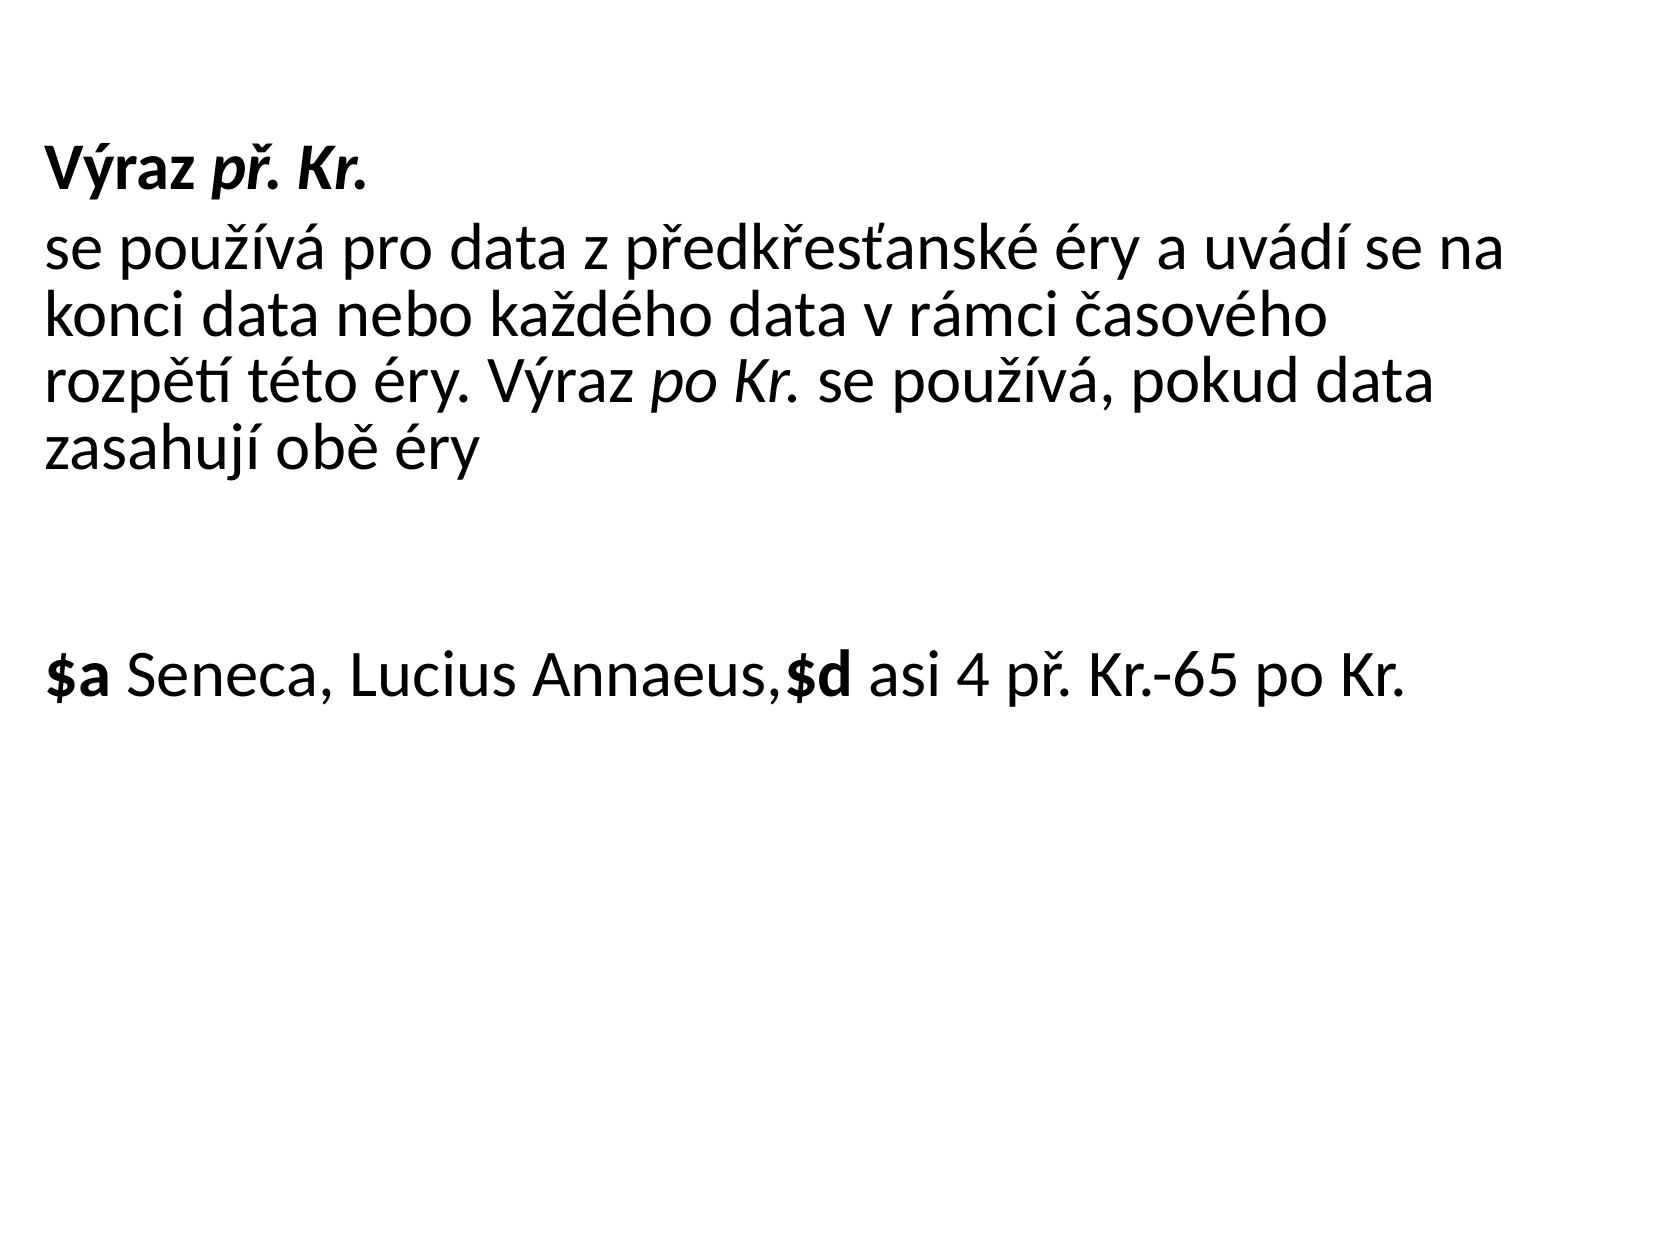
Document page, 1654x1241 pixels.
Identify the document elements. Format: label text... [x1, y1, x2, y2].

text_box Výraz př. Kr. se používá pro data z předkřesťanské éry a uvádí se na konci data nebo každého data v rámci časového rozpětí této éry. Výraz po Kr. se používá, pokud data zasahují obě éry $a Seneca, Lucius Annaeus,$d asi 4 př. Kr.-65 po Kr. [29, 131, 1524, 839]
